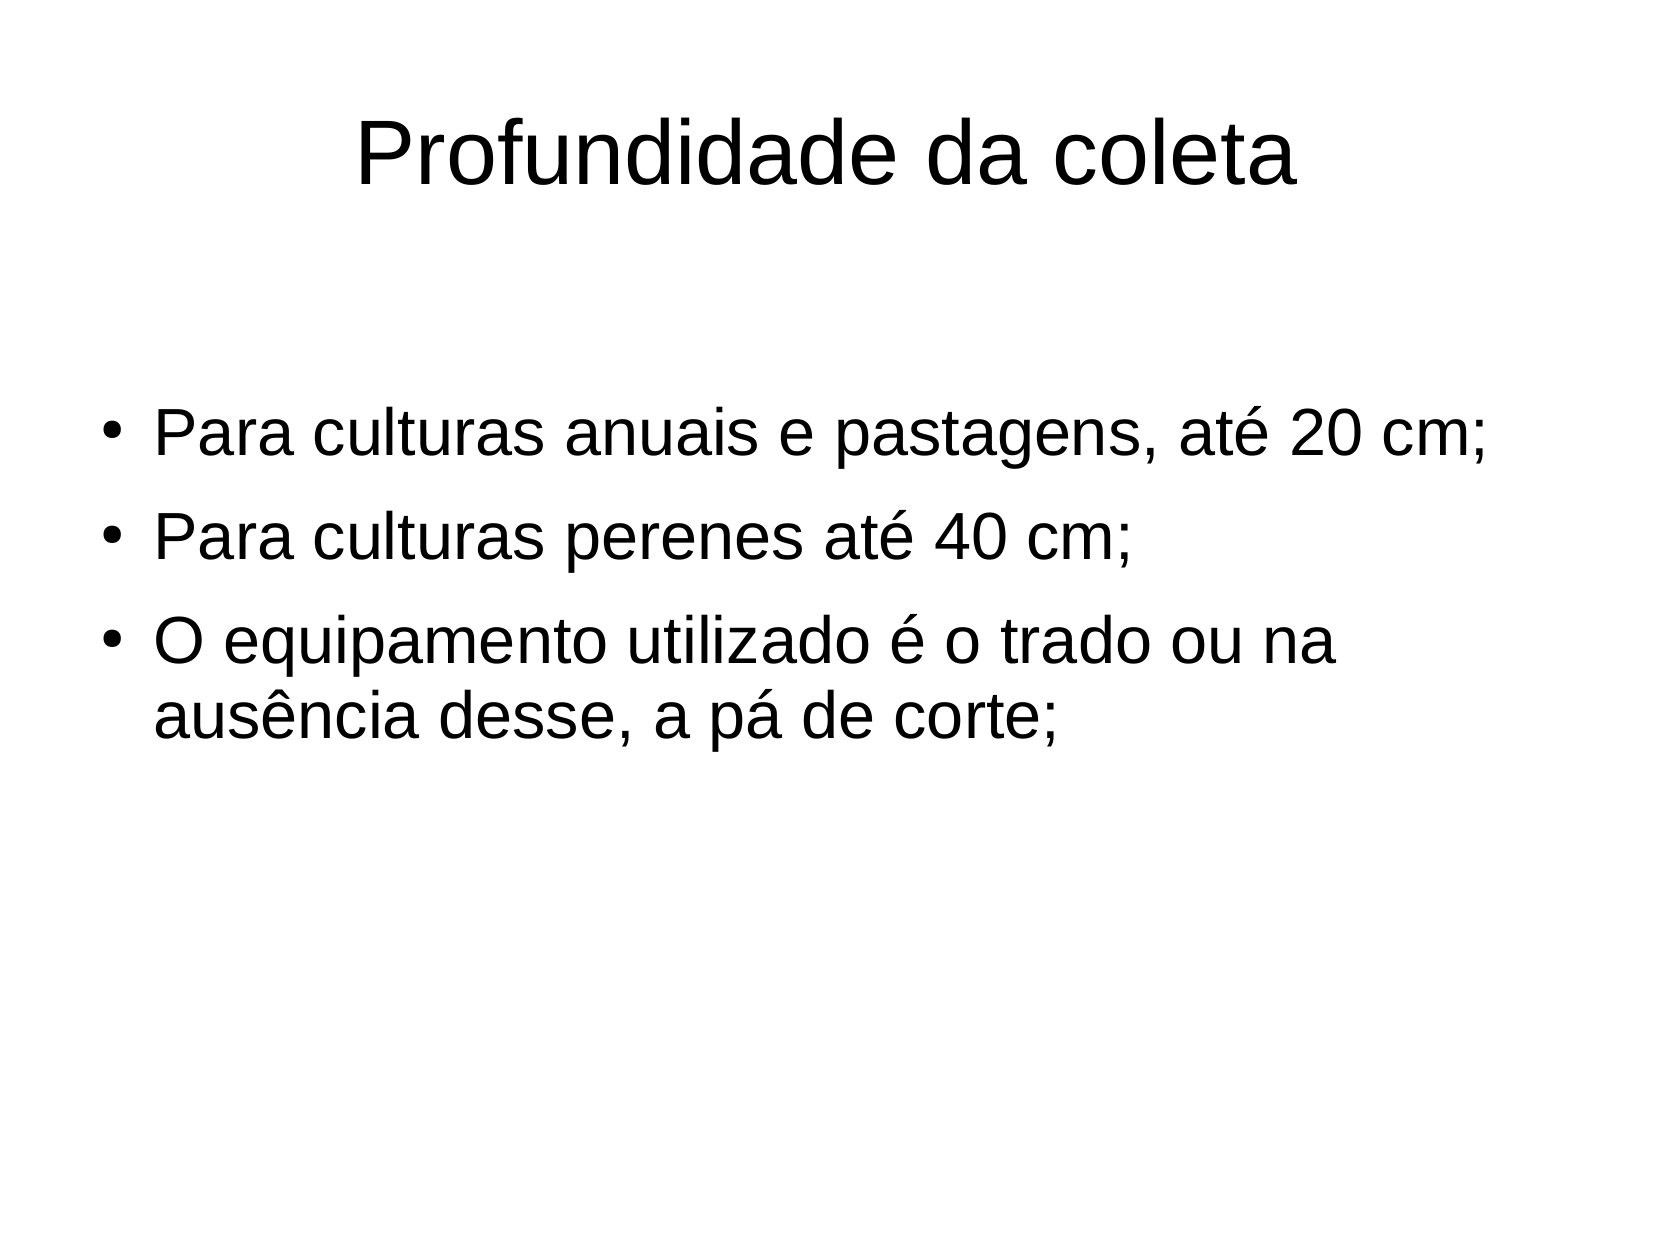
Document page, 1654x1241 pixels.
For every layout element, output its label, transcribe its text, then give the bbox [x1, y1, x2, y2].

title Profundidade da coleta [82, 49, 1571, 257]
list Para culturas anuais e pastagens, até 20 cm; Para culturas perenes até 40 cm; O equipamento utilizado é o trado ou na ausência desse, a pá de corte; [82, 290, 1571, 1010]
